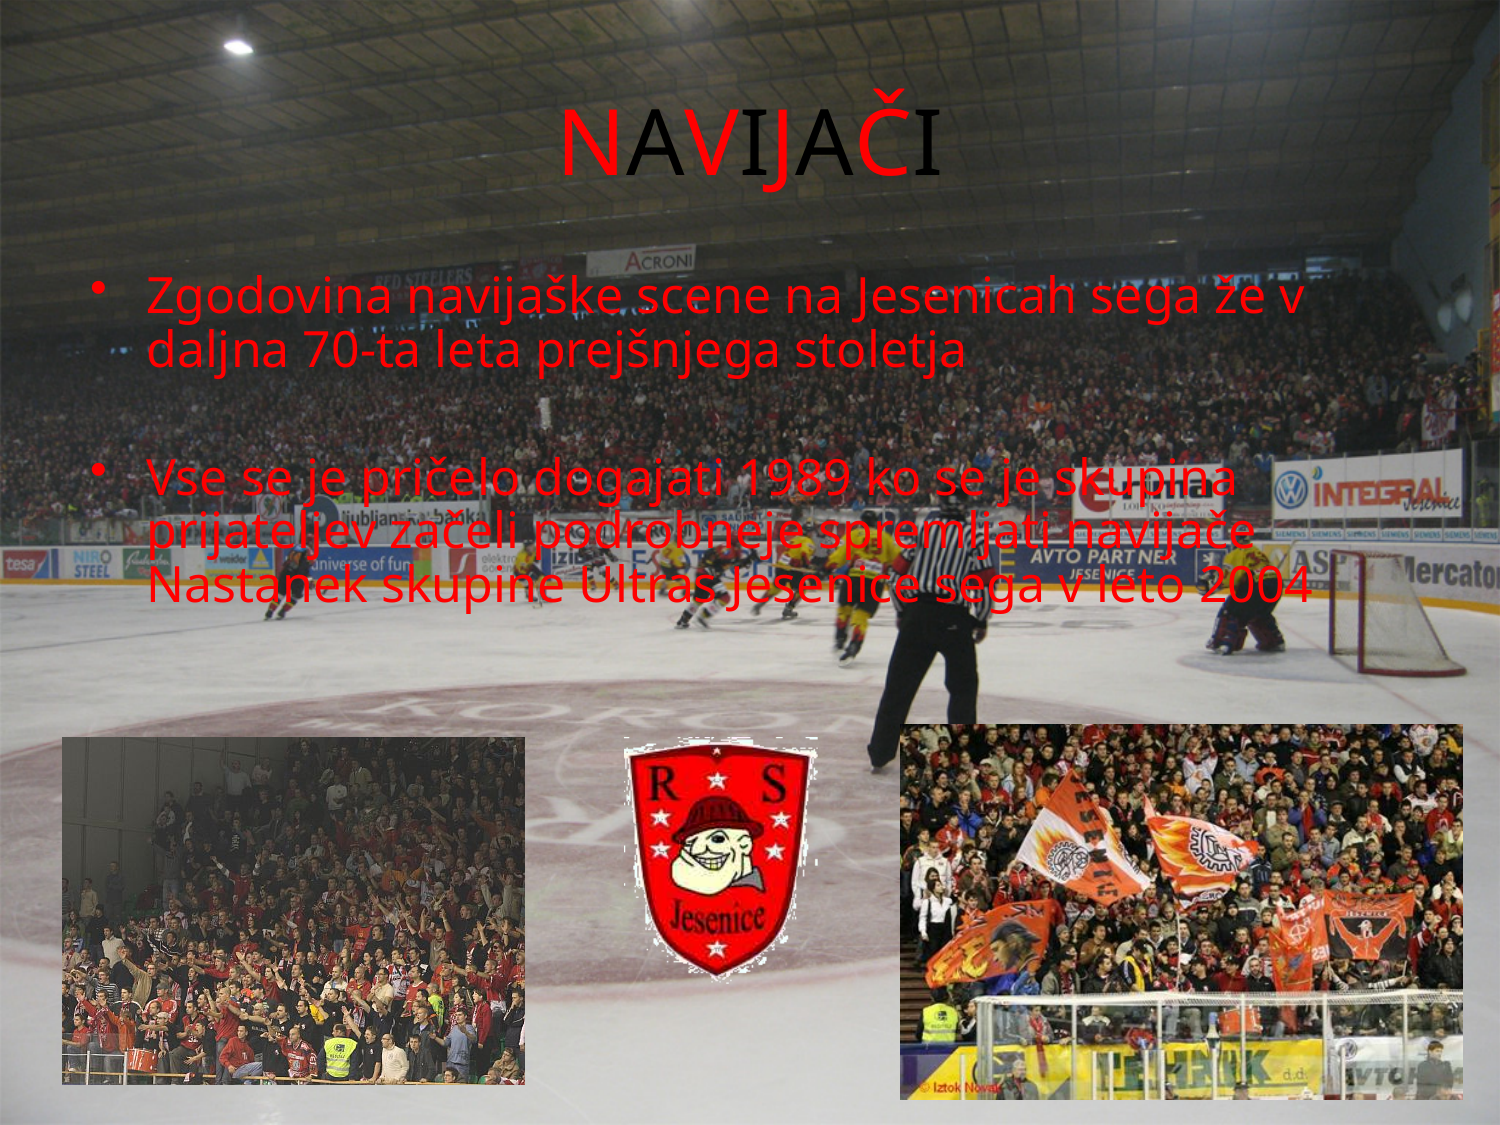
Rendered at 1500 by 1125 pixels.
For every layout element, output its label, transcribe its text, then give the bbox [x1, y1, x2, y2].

title NAVIJAČI [75, 45, 1425, 233]
list Zgodovina navijaške scene na Jesenicah sega že v daljna 70-ta leta prejšnjega stoletja Vse se je pričelo dogajati 1989 ko se je skupina prijateljev začeli podrobneje spremljati navijače Nastanek skupine Ultras Jesenice sega v leto 2004 [75, 262, 1425, 1005]
picture [0, 0, 1500, 1125]
